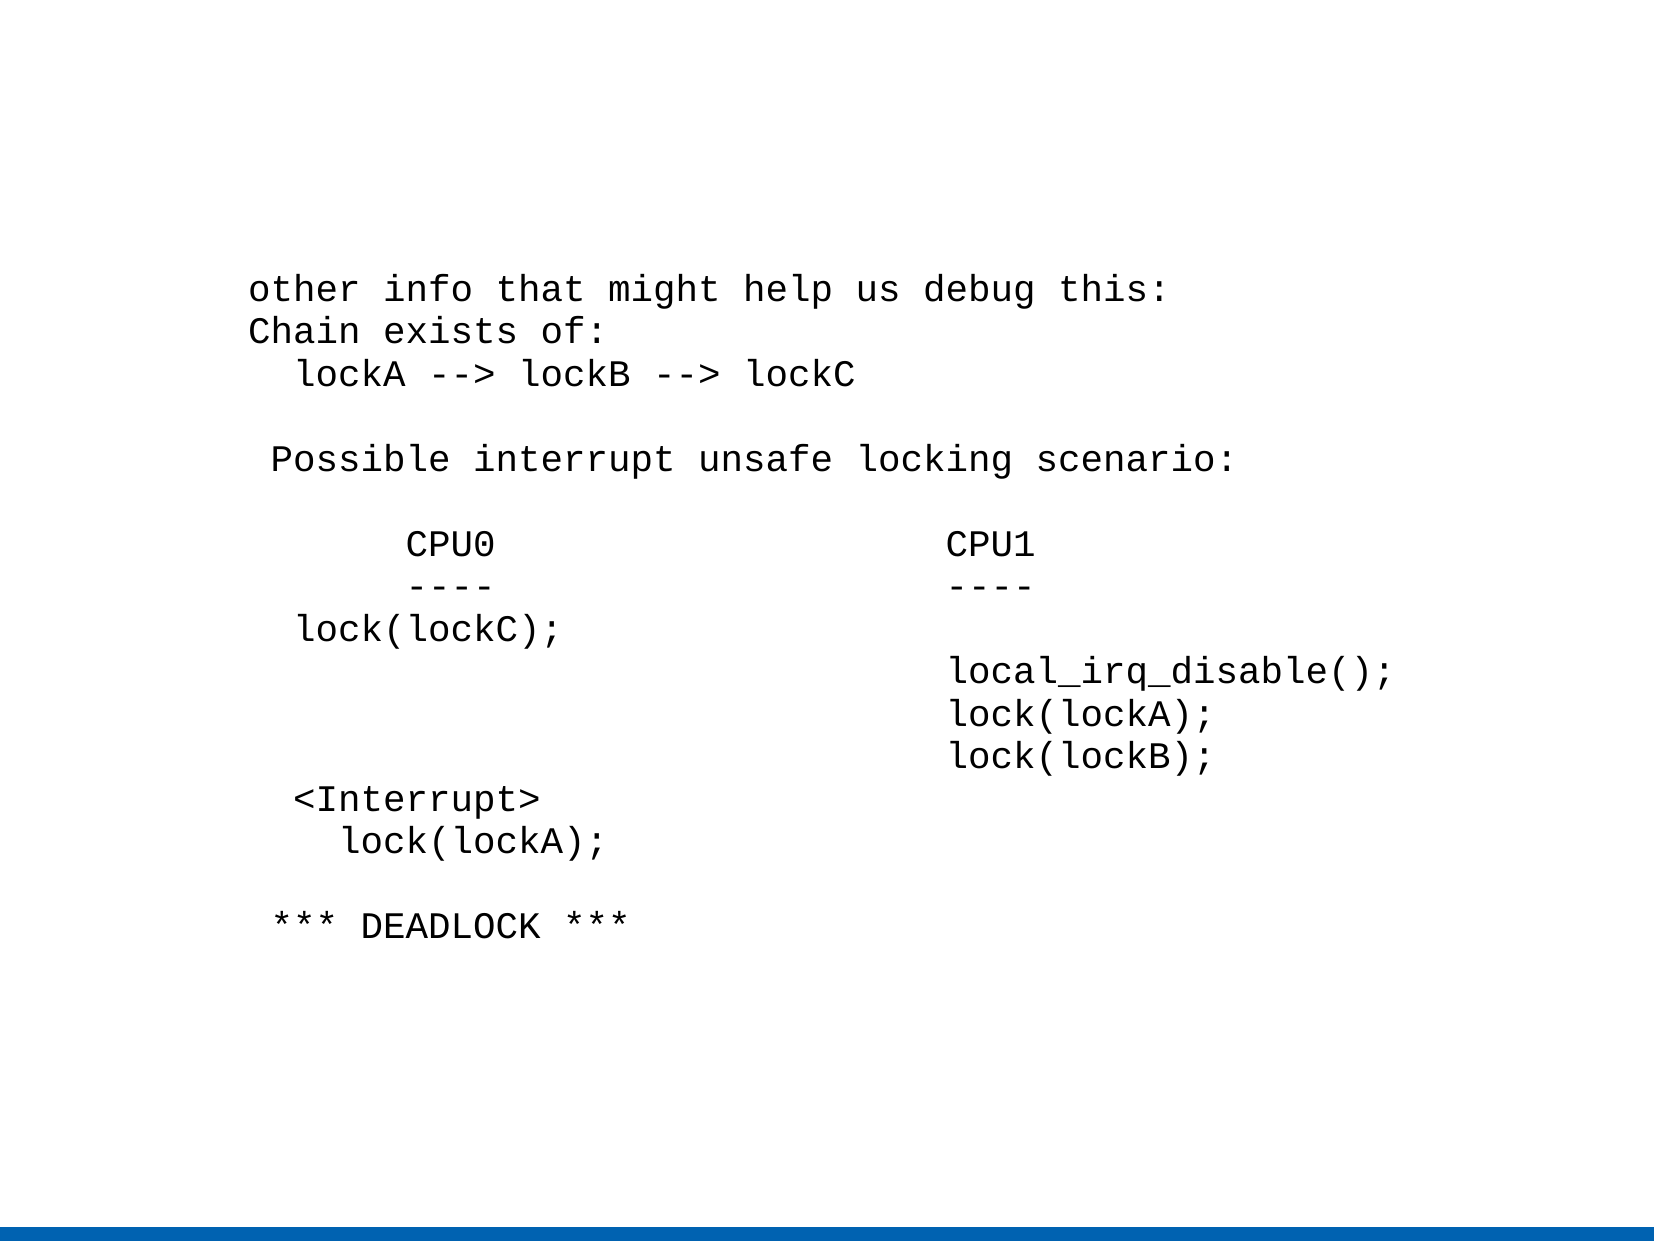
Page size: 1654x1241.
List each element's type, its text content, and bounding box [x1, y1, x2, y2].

text_box other info that might help us debug this: Chain exists of: lockA --> lockB --> lockC Possible interrupt unsafe locking scenario: CPU0 CPU1 ---- ---- lock(lockC); local_irq_disable(); lock(lockA); lock(lockB); <Interrupt> lock(lockA); *** DEADLOCK *** [233, 262, 1463, 958]
